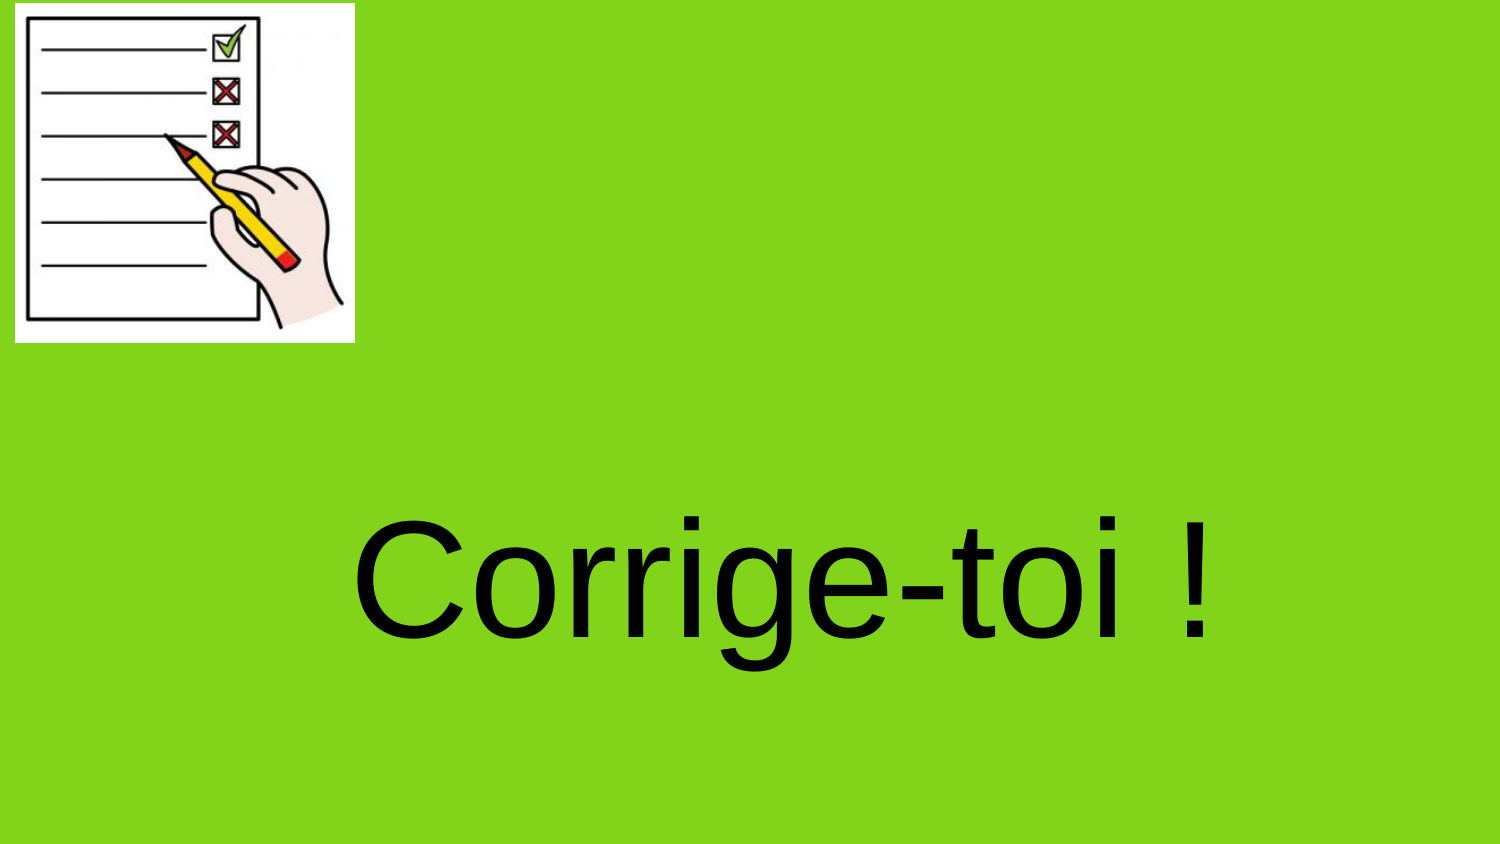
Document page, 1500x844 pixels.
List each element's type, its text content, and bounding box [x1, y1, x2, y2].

picture [15, 3, 355, 343]
list Corrige-toi ! [70, 325, 1421, 815]
